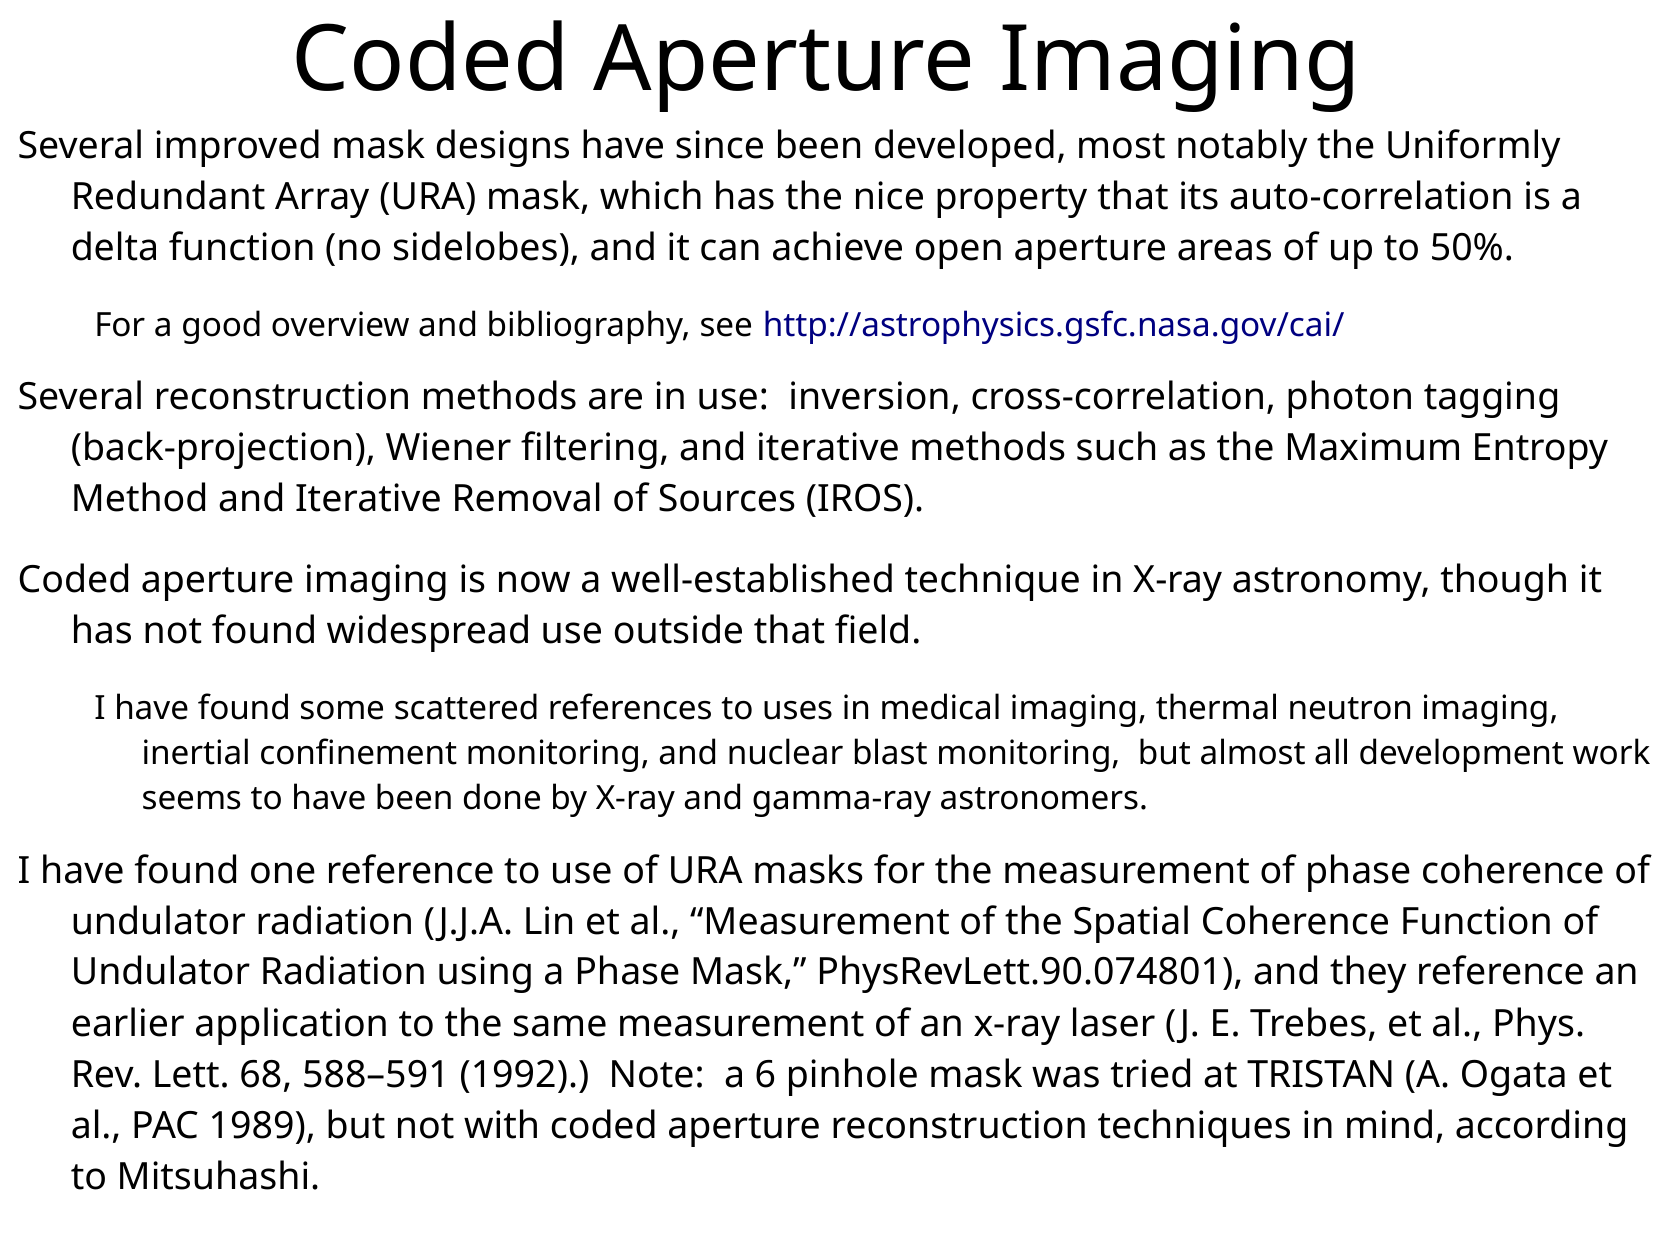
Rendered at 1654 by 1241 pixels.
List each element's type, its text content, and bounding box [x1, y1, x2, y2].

list Several improved mask designs have since been developed, most notably the Uniformly Redundant Array (URA) mask, which has the nice property that its auto-correlation is a delta function (no sidelobes), and it can achieve open aperture areas of up to 50%. For a good overview and bibliography, see http://astrophysics.gsfc.nasa.gov/cai/ Several reconstruction methods are in use: inversion, cross-correlation, photon tagging (back-projection), Wiener filtering, and iterative methods such as the Maximum Entropy Method and Iterative Removal of Sources (IROS). Coded aperture imaging is now a well-established technique in X-ray astronomy, though it has not found widespread use outside that field. I have found some scattered references to uses in medical imaging, thermal neutron imaging, inertial confinement monitoring, and nuclear blast monitoring, but almost all development work seems to have been done by X-ray and gamma-ray astronomers. I have found one reference to use of URA masks for the measurement of phase coherence of undulator radiation (J.J.A. Lin et al., “Measurement of the Spatial Coherence Function of Undulator Radiation using a Phase Mask,” PhysRevLett.90.074801), and they reference an earlier application to the same measurement of an x-ray laser (J. E. Trebes, et al., Phys. Rev. Lett. 68, 588–591 (1992).) Note: a 6 pinhole mask was tried at TRISTAN (A. Ogata et al., PAC 1989), but not with coded aperture reconstruction techniques in mind, according to Mitsuhashi. I believe coded aperture techniques would be useful for general beam profile and position diagnostics. [0, 118, 1654, 1190]
title Coded Aperture Imaging [0, 0, 1654, 111]
